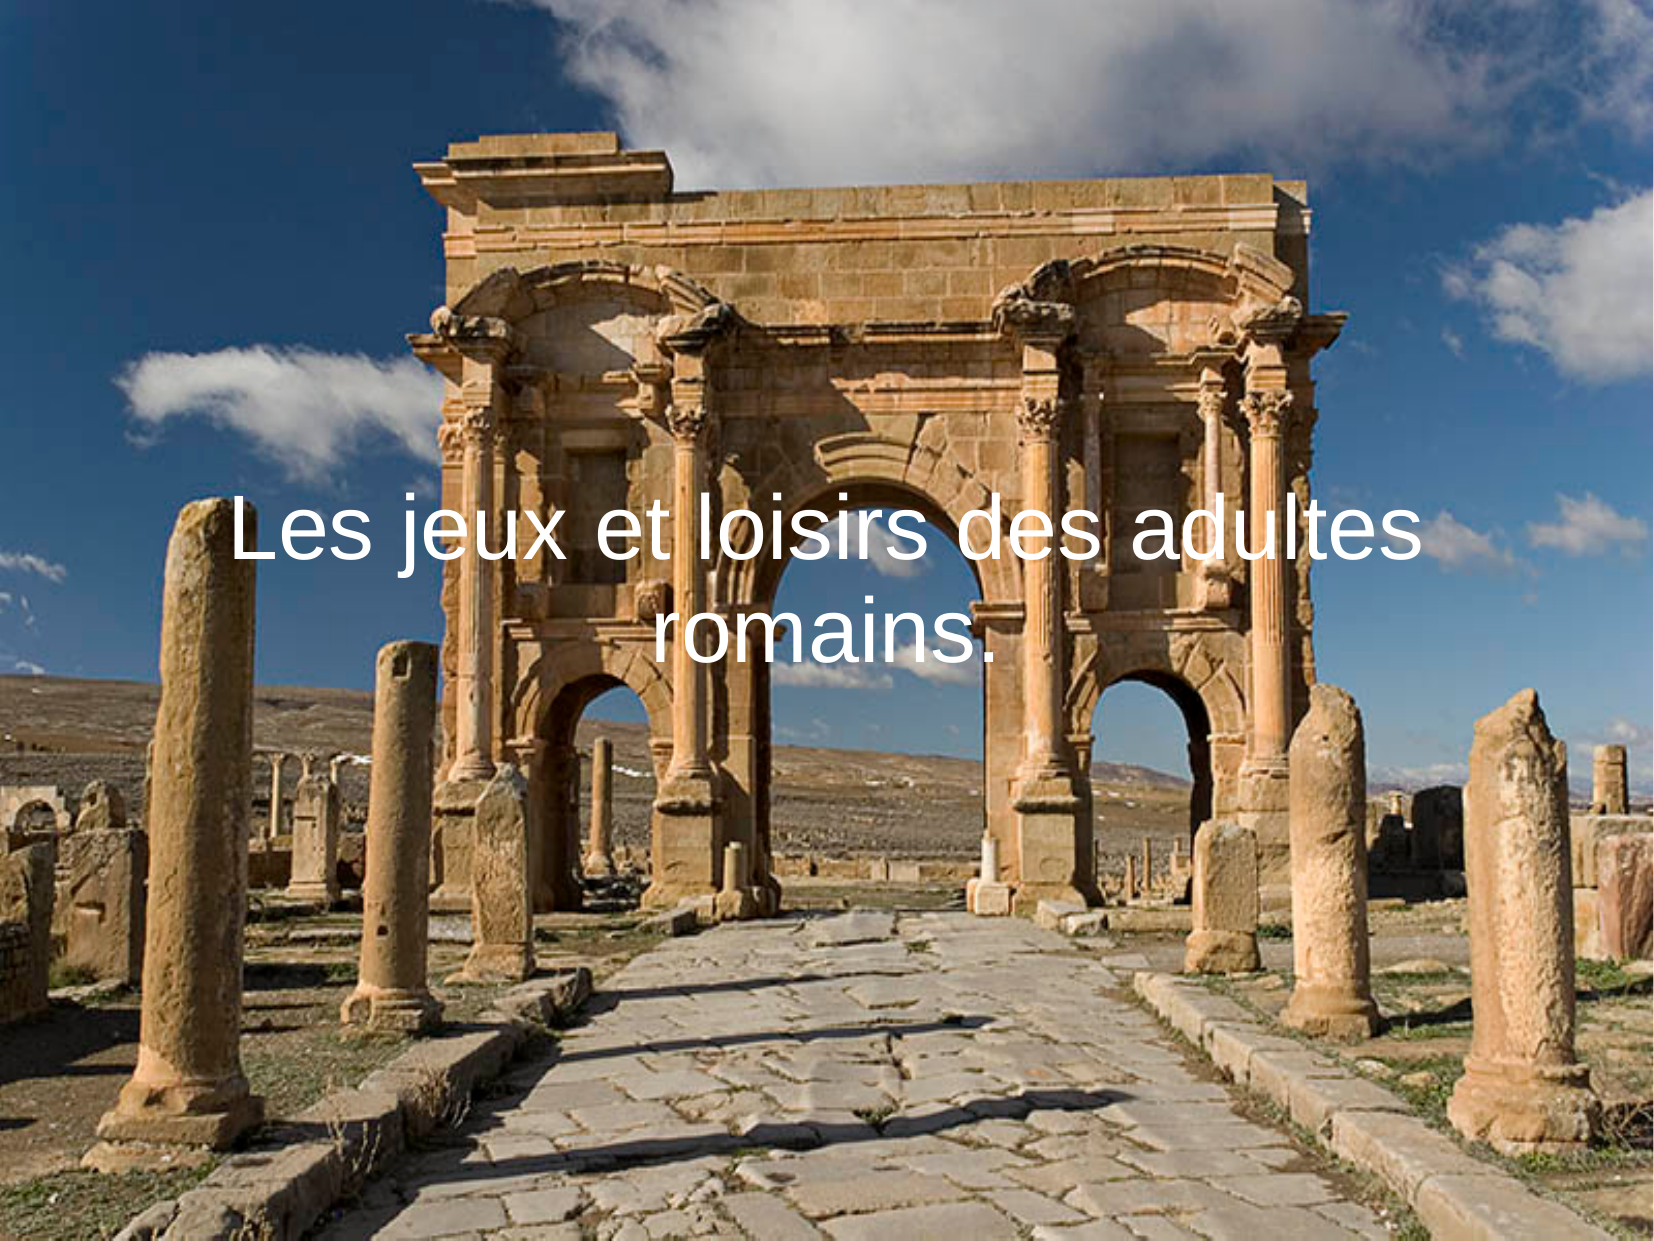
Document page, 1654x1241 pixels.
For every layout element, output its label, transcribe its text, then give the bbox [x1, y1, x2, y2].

subtitle Les jeux et loisirs des adultes romains. [82, 49, 1571, 1109]
picture [0, 0, 1654, 1241]
